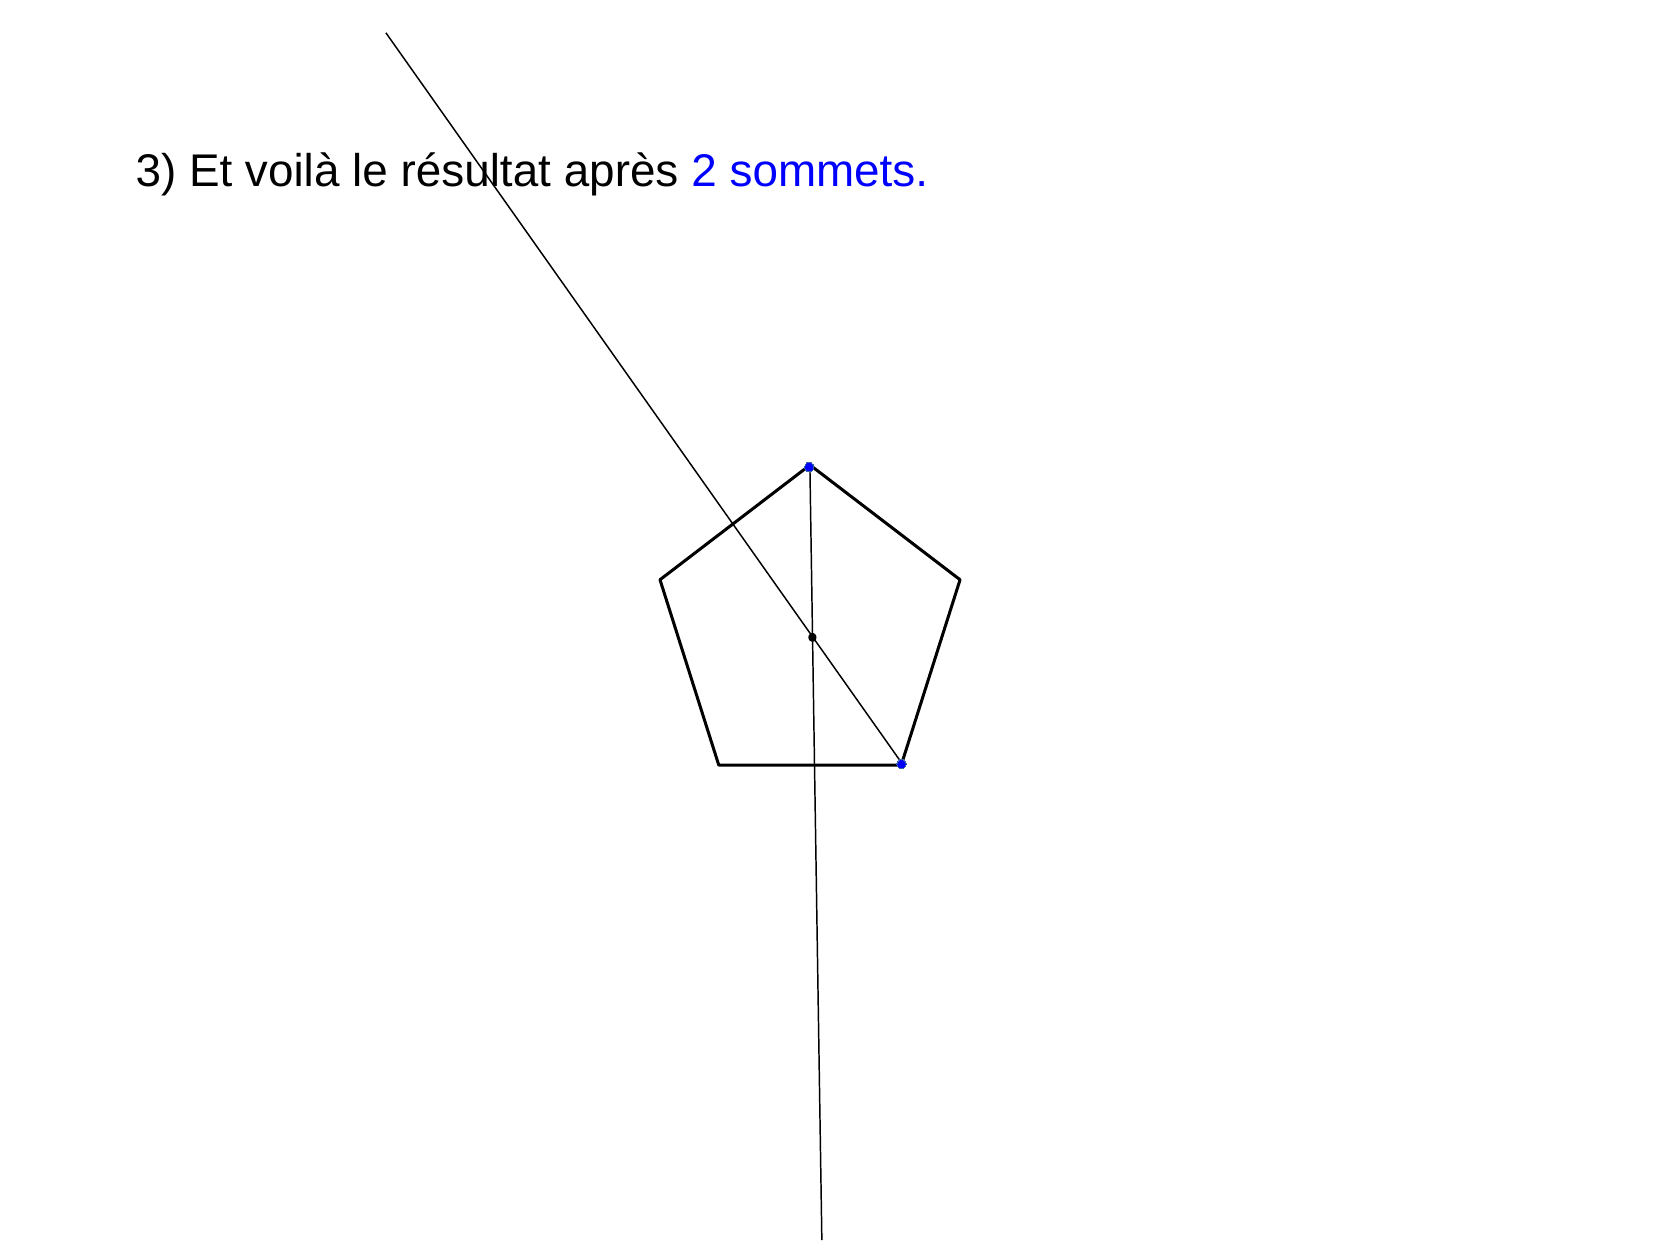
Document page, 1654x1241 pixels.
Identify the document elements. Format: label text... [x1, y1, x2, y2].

text_box [896, 759, 907, 769]
text_box 3) Et voilà le résultat après 2 sommets. [119, 136, 615, 360]
text_box 3) Et voilà le résultat après 2 sommets. [461, 136, 1156, 360]
text_box [804, 462, 814, 472]
